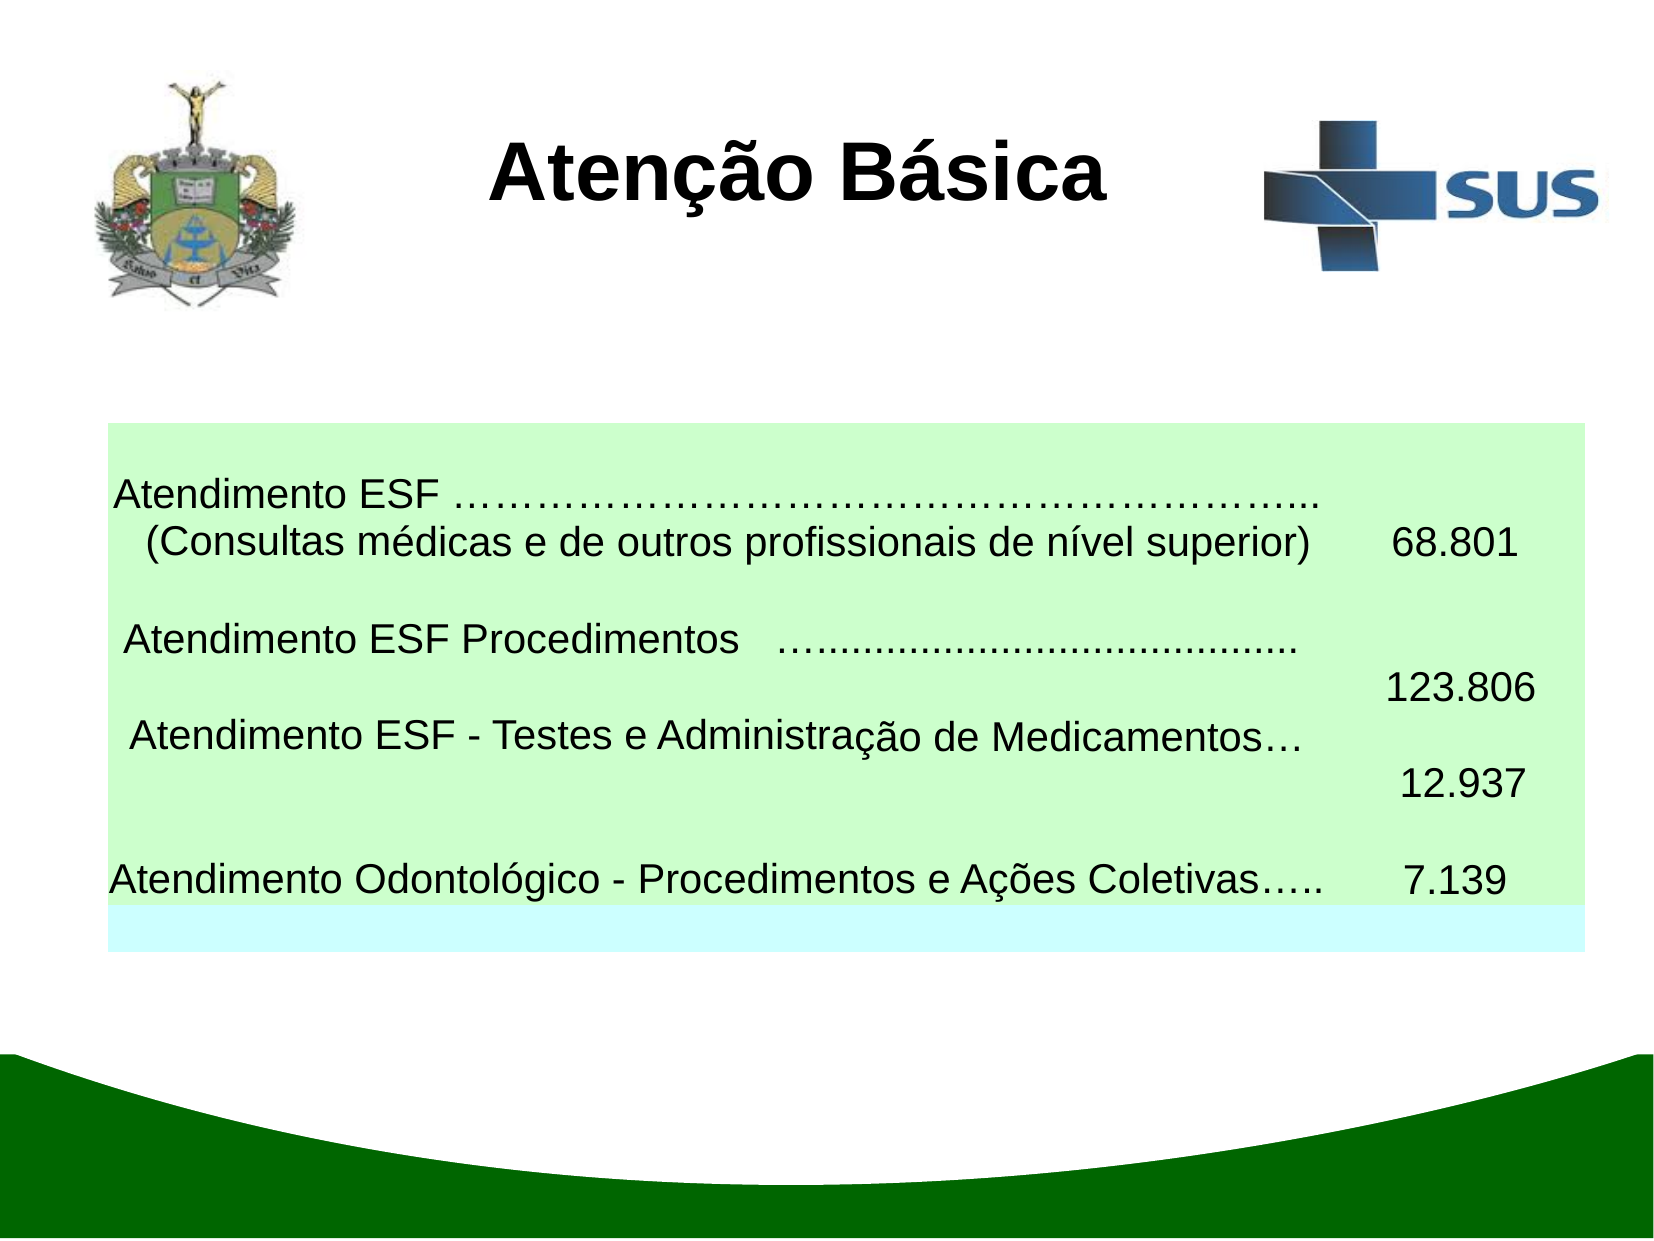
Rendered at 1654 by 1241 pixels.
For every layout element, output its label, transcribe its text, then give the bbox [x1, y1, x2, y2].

text_box [0, 1048, 1654, 1239]
text_box Atenção Básica [460, 118, 1134, 296]
table_cell [1325, 905, 1585, 952]
picture [81, 70, 308, 328]
picture [1263, 120, 1610, 272]
table_cell 123.806 [1325, 568, 1585, 712]
table_header 68.801 [1325, 423, 1585, 568]
table_cell Atendimento ESF - Testes e Administração de Medicamentos… [108, 712, 1325, 809]
table_cell [108, 905, 1325, 952]
table_header Atendimento ESF ……………………………………………………... (Consultas médicas e de outros profissionais de nível superior) [108, 423, 1325, 568]
table_cell 7.139 [1325, 809, 1585, 905]
table_cell 12.937 [1325, 712, 1585, 809]
table_cell Atendimento Odontológico - Procedimentos e Ações Coletivas….. [108, 809, 1325, 905]
table_cell Atendimento ESF Procedimentos ….......................................... [108, 568, 1325, 712]
